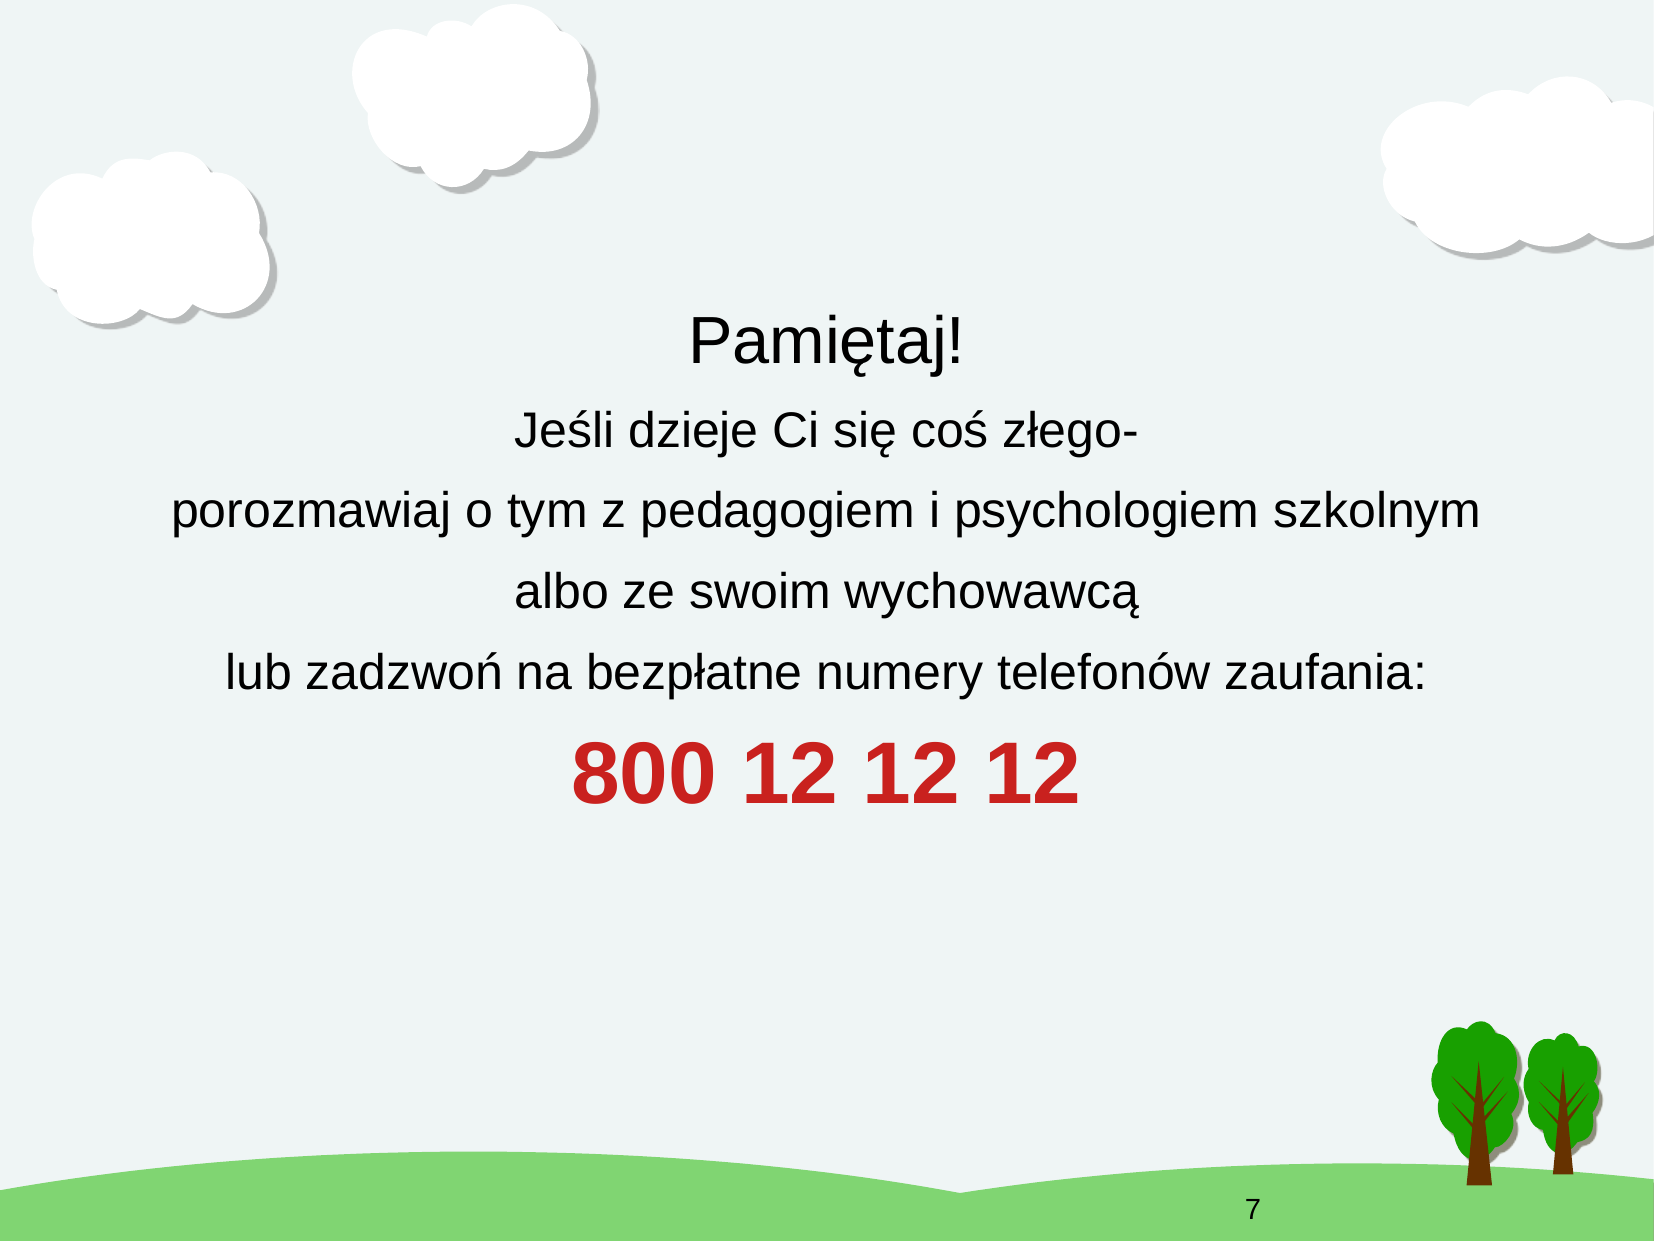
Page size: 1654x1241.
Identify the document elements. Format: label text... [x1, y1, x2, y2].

text_box [1244, 1190, 1630, 1241]
text_box Pamiętaj! Jeśli dzieje Ci się coś złego- porozmawiaj o tym z pedagogiem i psychologiem szkolnym albo ze swoim wychowawcą lub zadzwoń na bezpłatne numery telefonów zaufania: 800 12 12 12 [82, 295, 1571, 1087]
